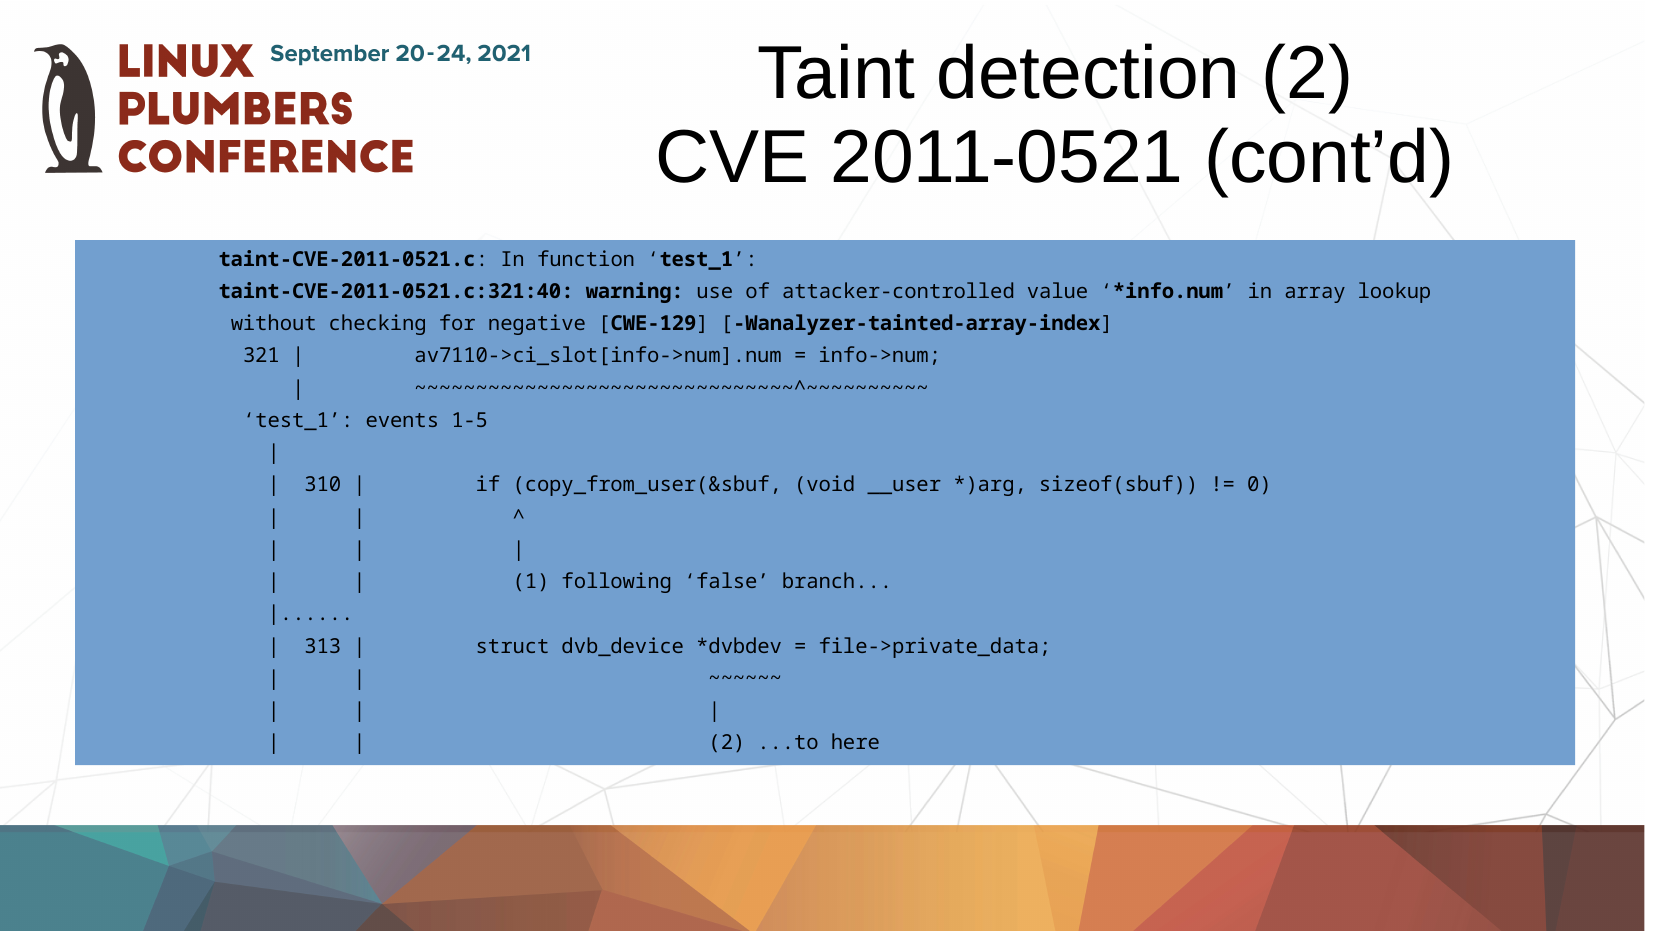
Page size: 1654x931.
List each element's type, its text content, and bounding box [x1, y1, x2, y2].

picture [0, 1, 1645, 931]
text_box taint-CVE-2011-0521.c: In function ‘test_1’: taint-CVE-2011-0521.c:321:40: warning: use of attacker-controlled value ‘*info.num’ in array lookup without checking for negative [CWE-129] [-Wanalyzer-tainted-array-index] 321 | av7110->ci_slot[info->num].num = info->num; | ~~~~~~~~~~~~~~~~~~~~~~~~~~~~~~~^~~~~~~~~~~ ‘test_1’: events 1-5 | | 310 | if (copy_from_user(&sbuf, (void __user *)arg, sizeof(sbuf)) != 0) | | ^ | | | | | (1) following ‘false’ branch... |...... | 313 | struct dvb_device *dvbdev = file->private_data; | | ~~~~~~ | | | | | (2) ...to here [75, 240, 1576, 766]
title Taint detection (2) CVE 2011-0521 (cont’d) [540, 30, 1571, 199]
